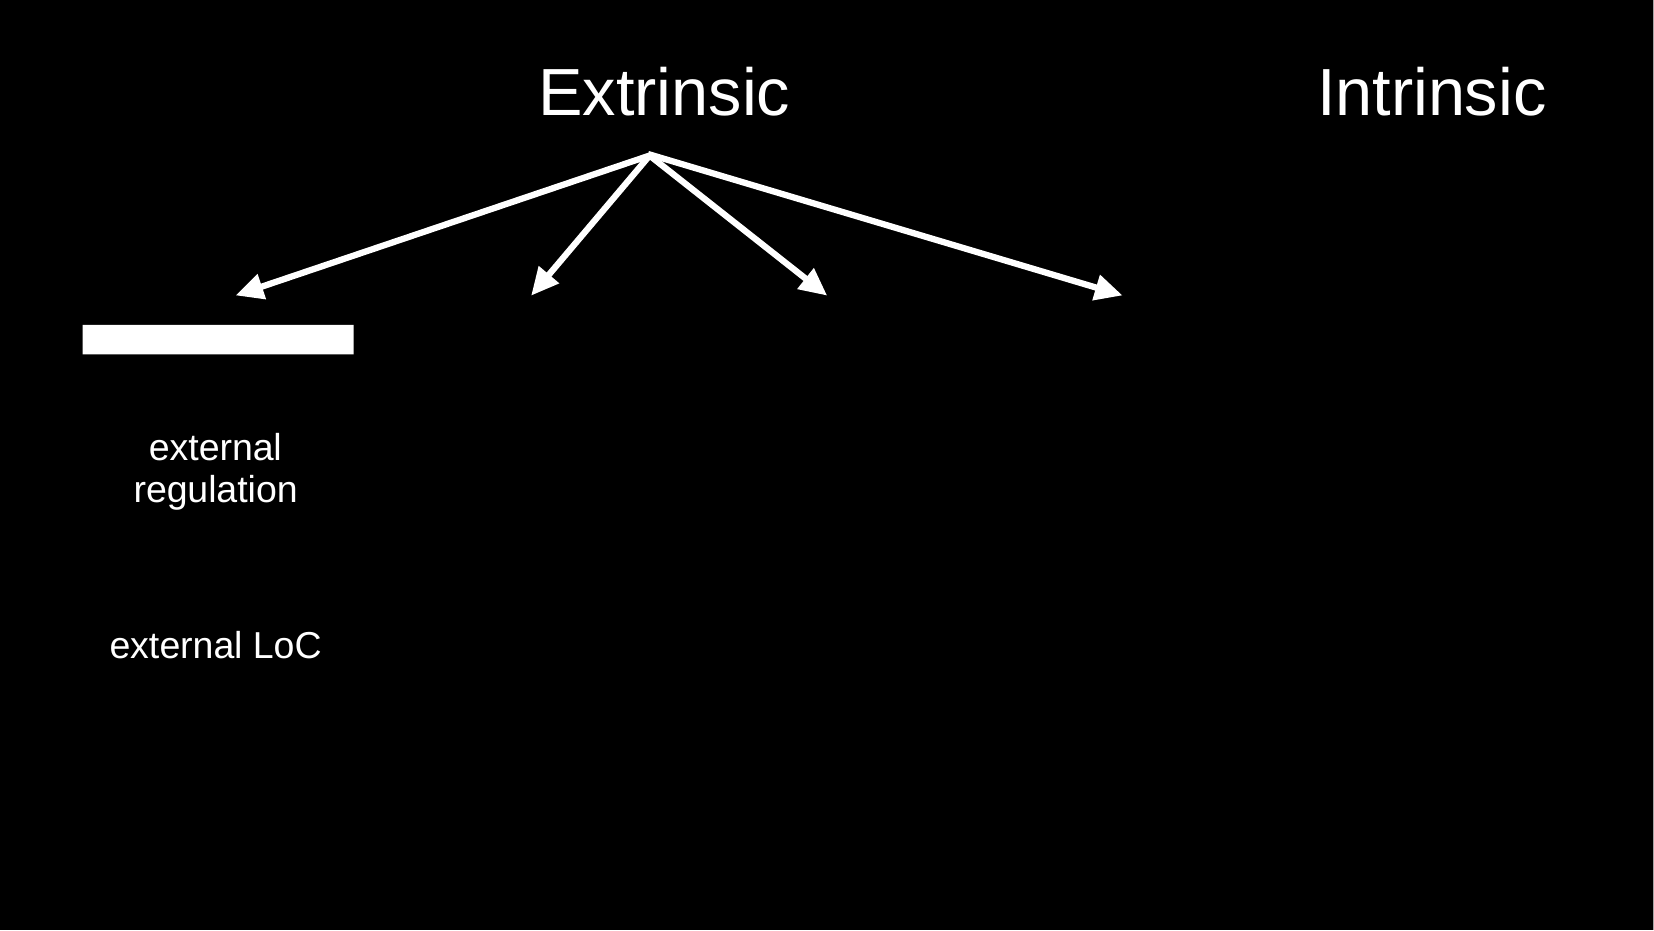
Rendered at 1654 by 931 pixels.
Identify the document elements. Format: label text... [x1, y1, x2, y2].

list Extrinsic [531, 29, 798, 156]
list external LoC [82, 582, 349, 709]
list Intrinsic [1299, 29, 1565, 156]
text_box [82, 324, 354, 355]
list external regulation [82, 405, 349, 532]
